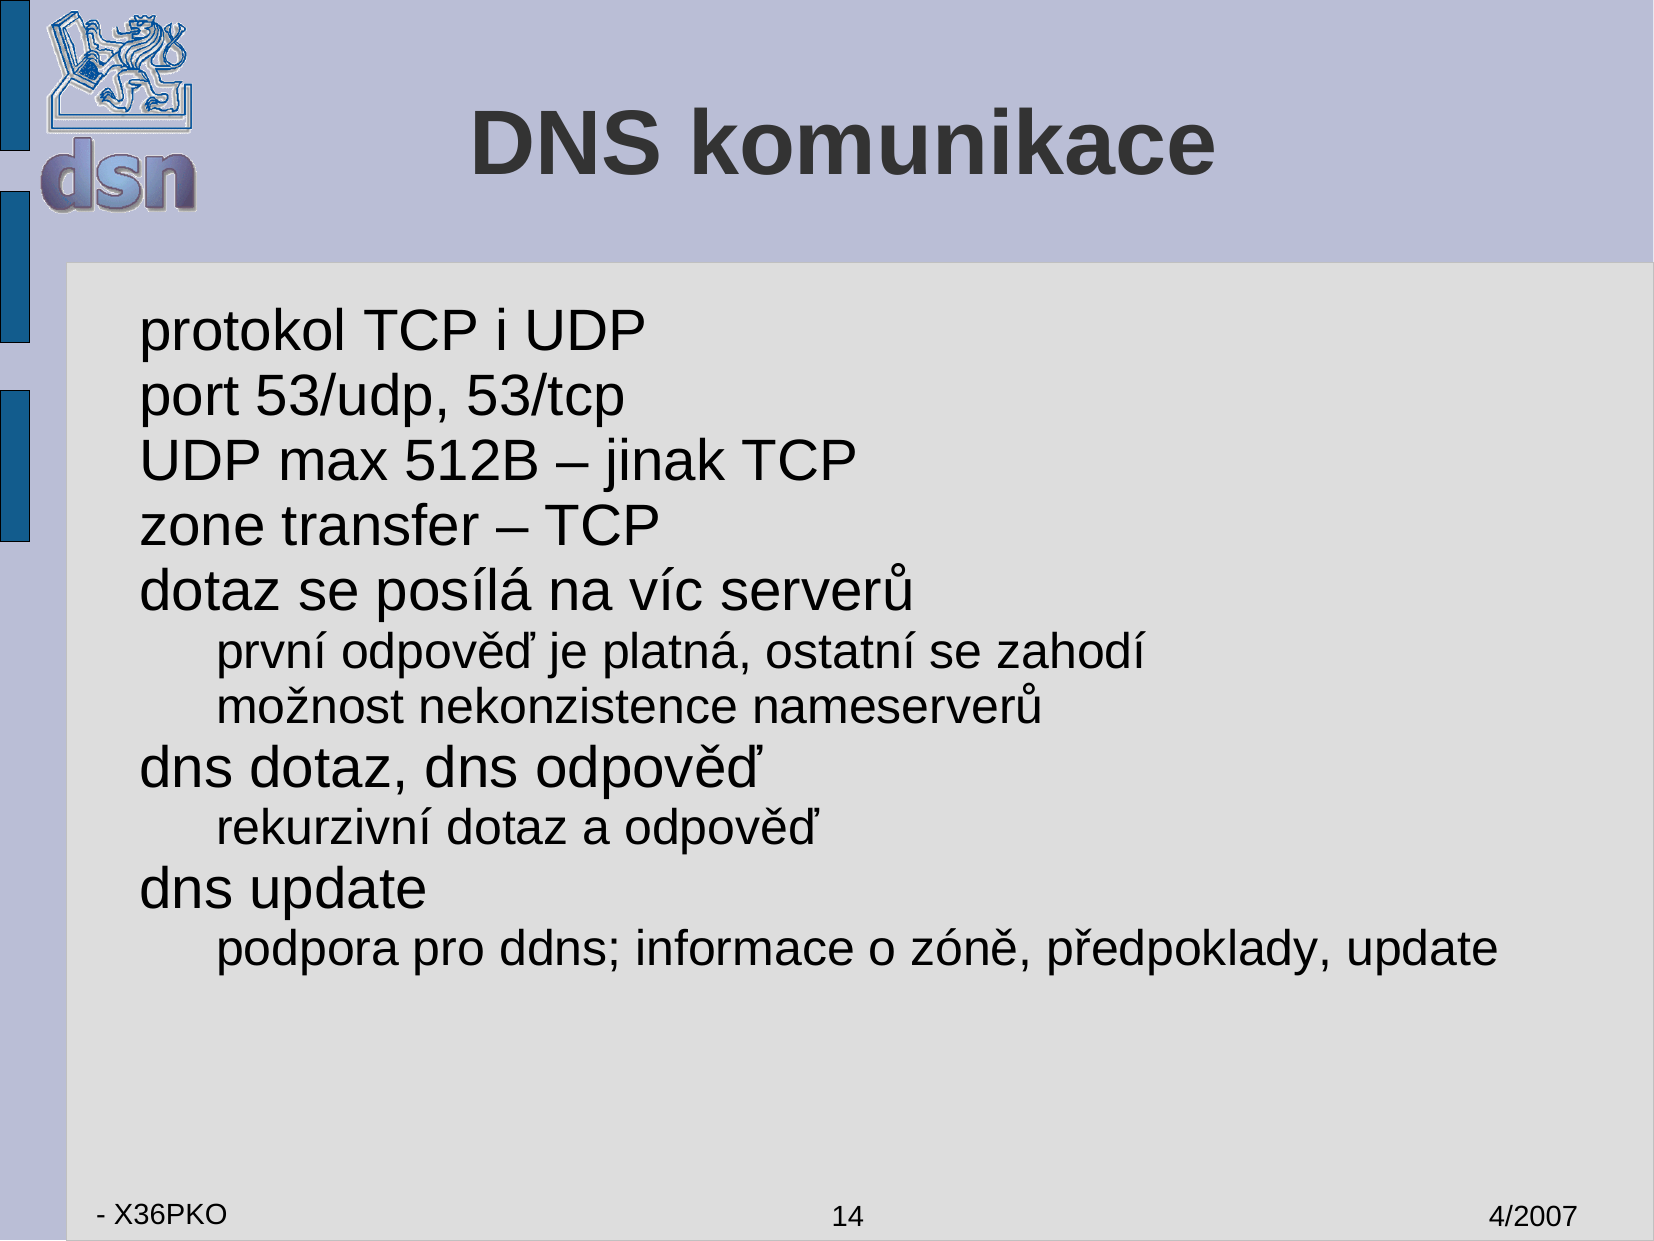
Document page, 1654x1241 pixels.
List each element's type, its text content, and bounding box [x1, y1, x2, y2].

picture [10, 10, 223, 230]
title DNS komunikace [210, 39, 1478, 247]
list protokol TCP i UDP port 53/udp, 53/tcp UDP max 512B – jinak TCP zone transfer – TCP dotaz se posílá na víc serverů první odpověď je platná, ostatní se zahodí možnost nekonzistence nameserverů dns dotaz, dns odpověď rekurzivní dotaz a odpověď dns update podpora pro ddns; informace o zóně, předpoklady, update [121, 297, 1614, 1126]
